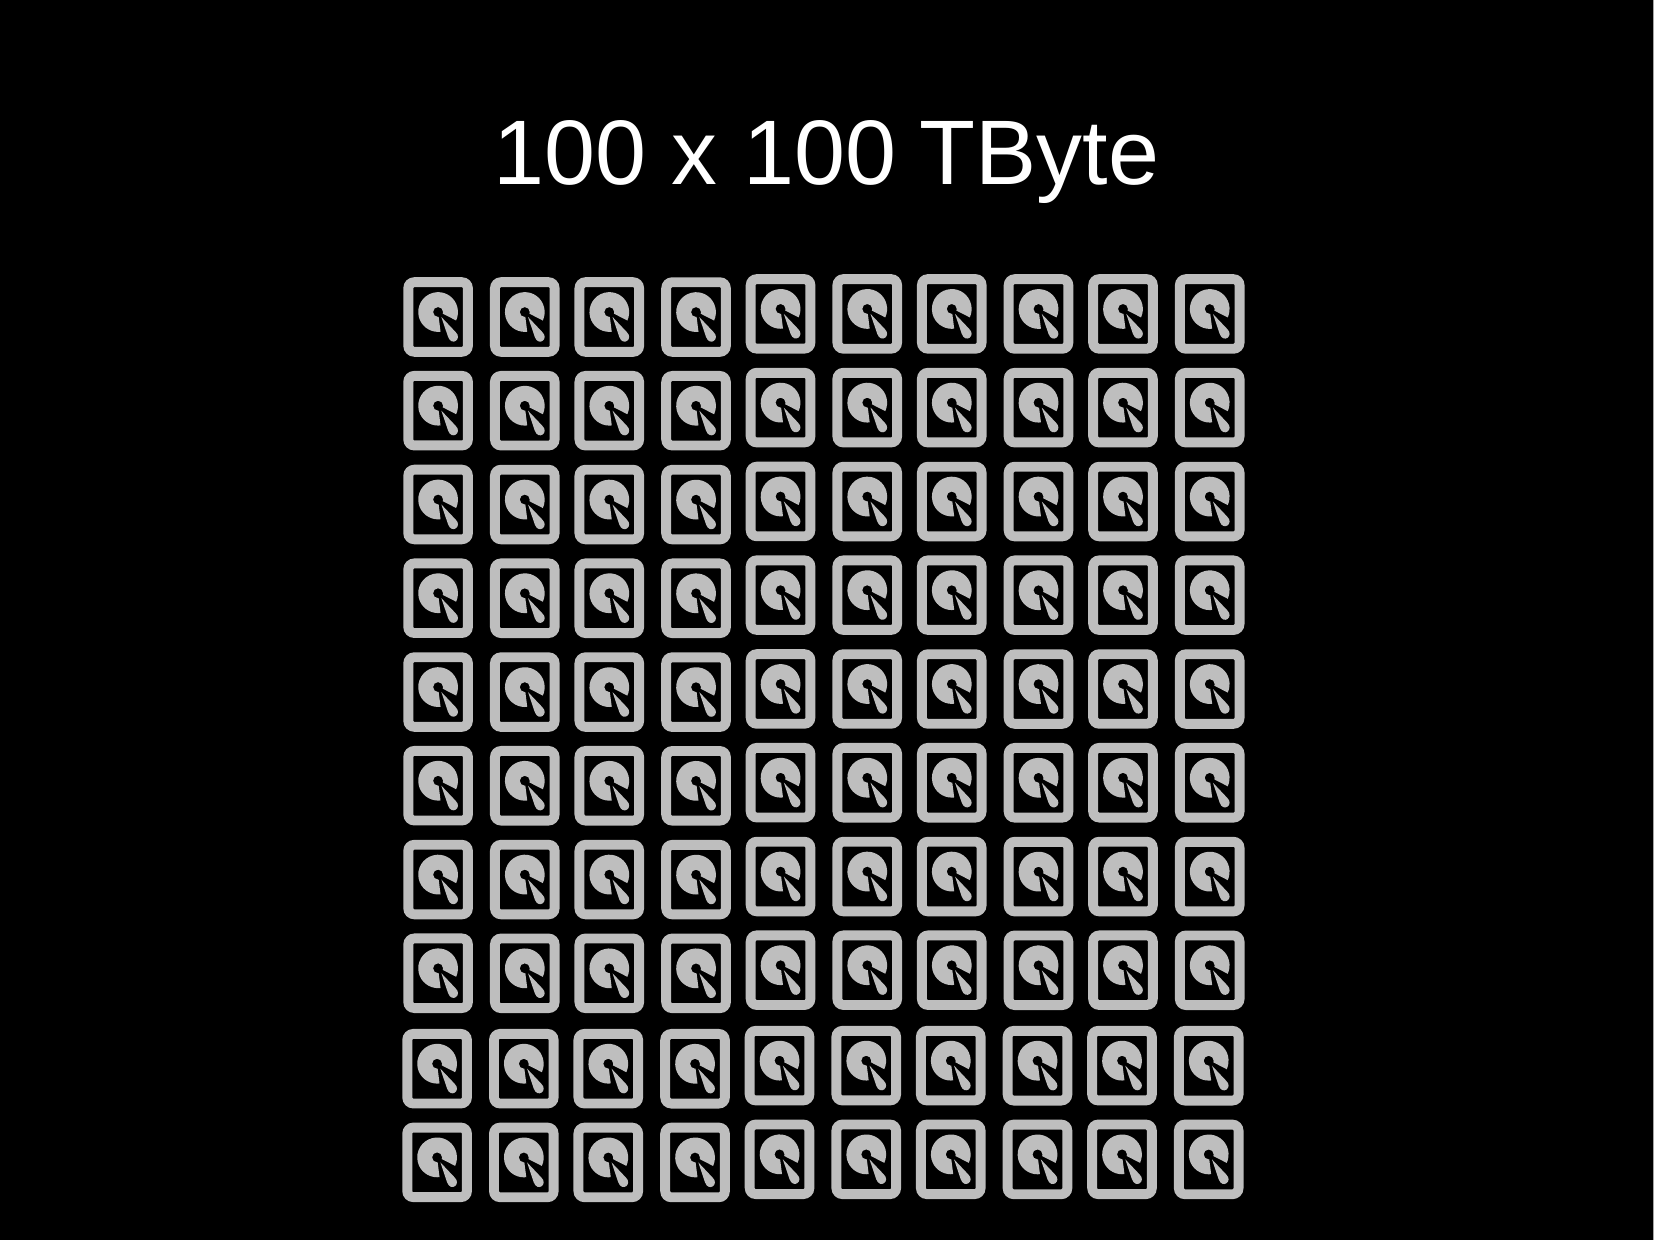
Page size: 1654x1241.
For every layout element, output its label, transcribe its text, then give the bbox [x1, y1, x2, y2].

picture [395, 274, 481, 360]
picture [653, 740, 823, 829]
picture [1167, 646, 1252, 732]
picture [395, 649, 481, 735]
picture [394, 1026, 480, 1111]
picture [823, 1023, 994, 1108]
picture [652, 1117, 822, 1205]
picture [1167, 740, 1252, 826]
picture [482, 555, 652, 641]
picture [996, 365, 1166, 450]
picture [653, 834, 823, 922]
picture [653, 271, 823, 360]
picture [825, 646, 995, 732]
picture [825, 552, 995, 638]
picture [825, 365, 995, 450]
picture [482, 931, 652, 1016]
picture [481, 1026, 651, 1111]
picture [996, 834, 1166, 919]
picture [482, 837, 652, 922]
picture [394, 1120, 480, 1205]
picture [395, 837, 481, 922]
picture [653, 927, 823, 1016]
picture [653, 459, 823, 547]
picture [996, 552, 1166, 638]
picture [823, 1117, 994, 1202]
picture [825, 834, 995, 919]
picture [996, 459, 1166, 544]
picture [395, 462, 481, 547]
picture [482, 274, 652, 360]
picture [482, 649, 652, 735]
picture [395, 931, 481, 1016]
picture [1166, 1023, 1251, 1108]
picture [1167, 928, 1252, 1013]
picture [996, 740, 1166, 826]
picture [1167, 552, 1252, 638]
picture [1166, 1117, 1251, 1202]
picture [653, 552, 823, 641]
picture [482, 368, 652, 453]
picture [996, 927, 1166, 1013]
picture [1167, 271, 1252, 357]
picture [996, 646, 1166, 732]
title 100 x 100 TByte [82, 49, 1571, 257]
picture [825, 740, 995, 826]
picture [481, 1120, 651, 1205]
picture [1167, 365, 1252, 450]
picture [1167, 459, 1252, 544]
picture [995, 1023, 1165, 1108]
picture [995, 1117, 1165, 1202]
picture [395, 555, 481, 641]
picture [825, 459, 995, 544]
picture [482, 462, 652, 547]
picture [825, 927, 995, 1013]
picture [653, 365, 823, 453]
picture [653, 646, 823, 735]
picture [996, 271, 1166, 357]
picture [1167, 834, 1252, 919]
picture [395, 368, 481, 453]
picture [825, 271, 995, 357]
picture [395, 743, 481, 828]
picture [652, 1023, 822, 1112]
picture [482, 743, 652, 829]
